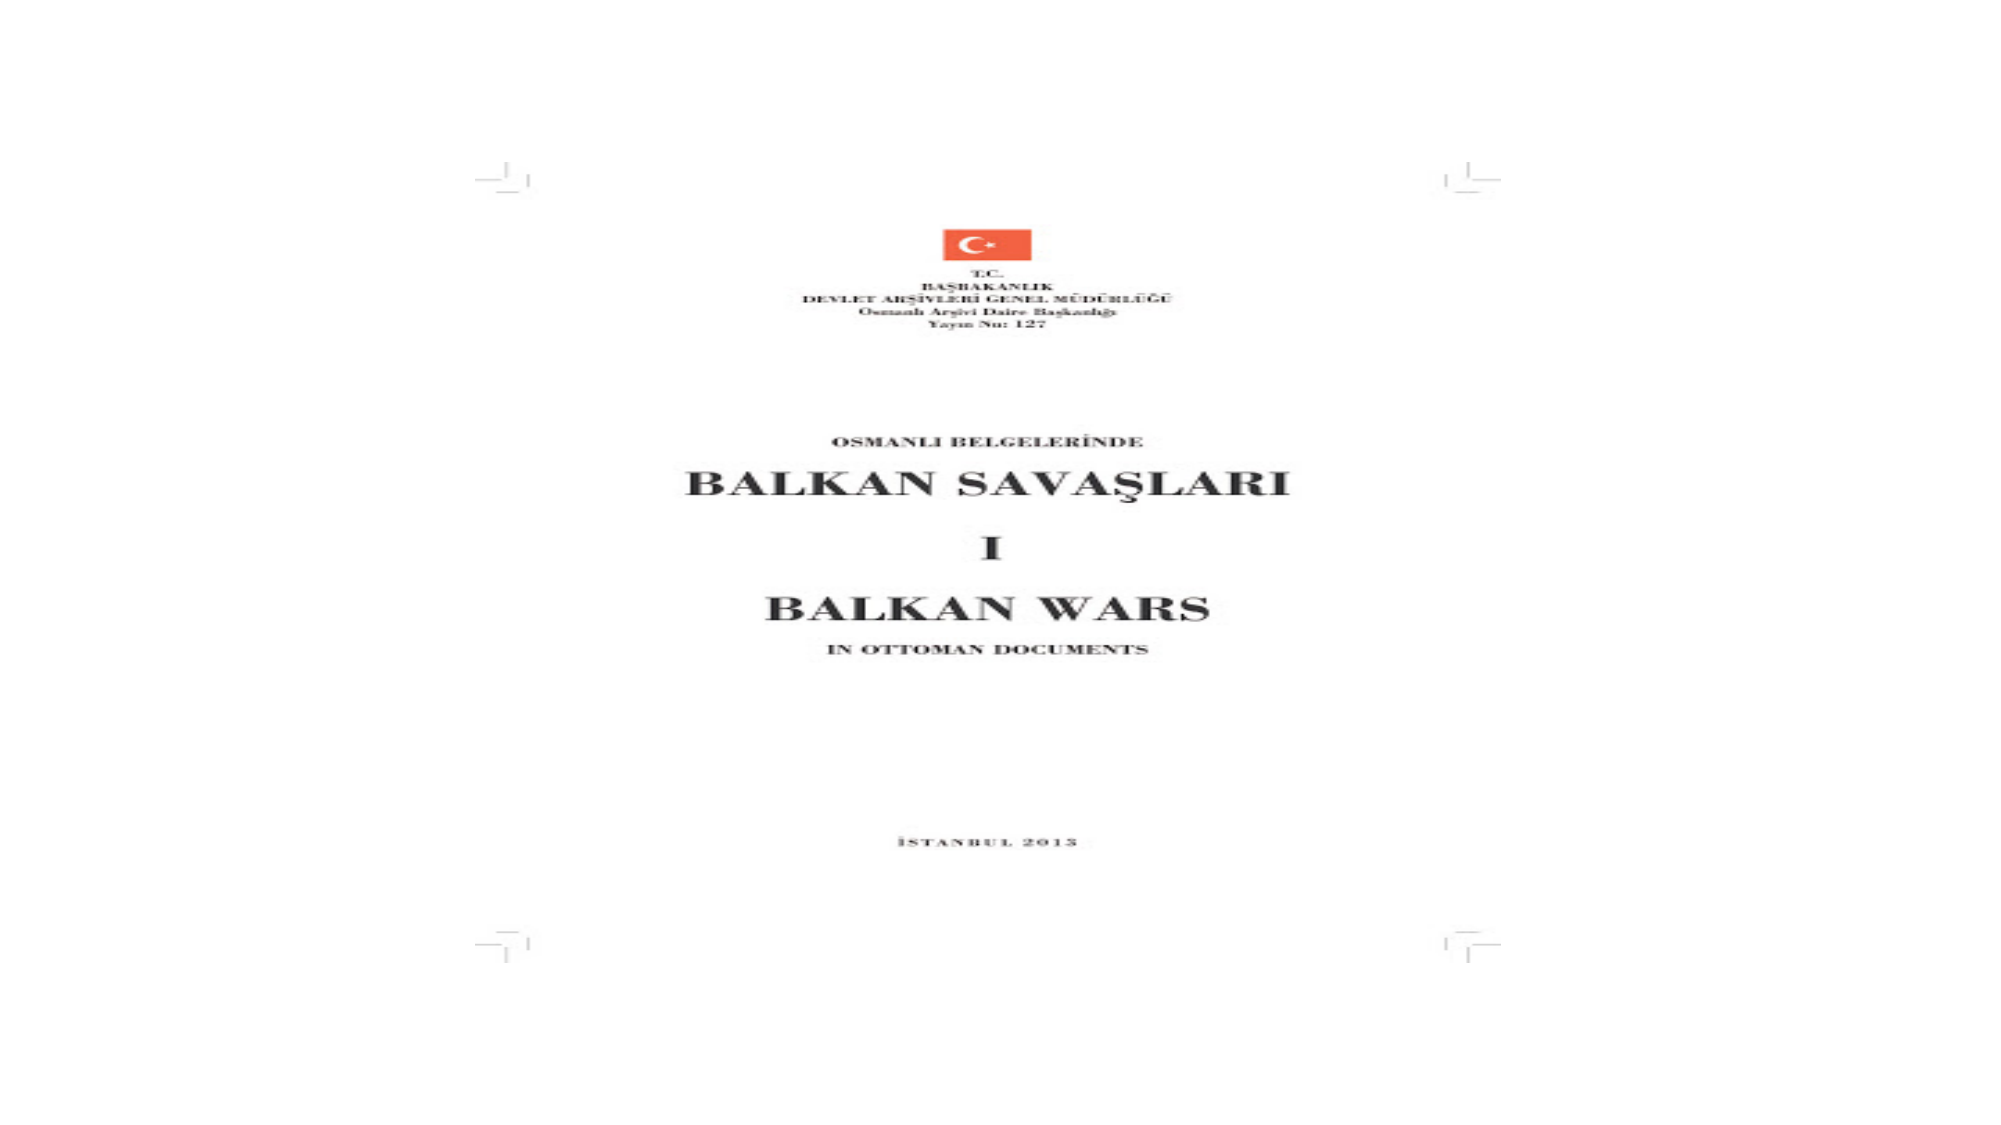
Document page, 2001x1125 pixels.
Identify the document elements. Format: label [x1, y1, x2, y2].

picture [475, 162, 1501, 963]
